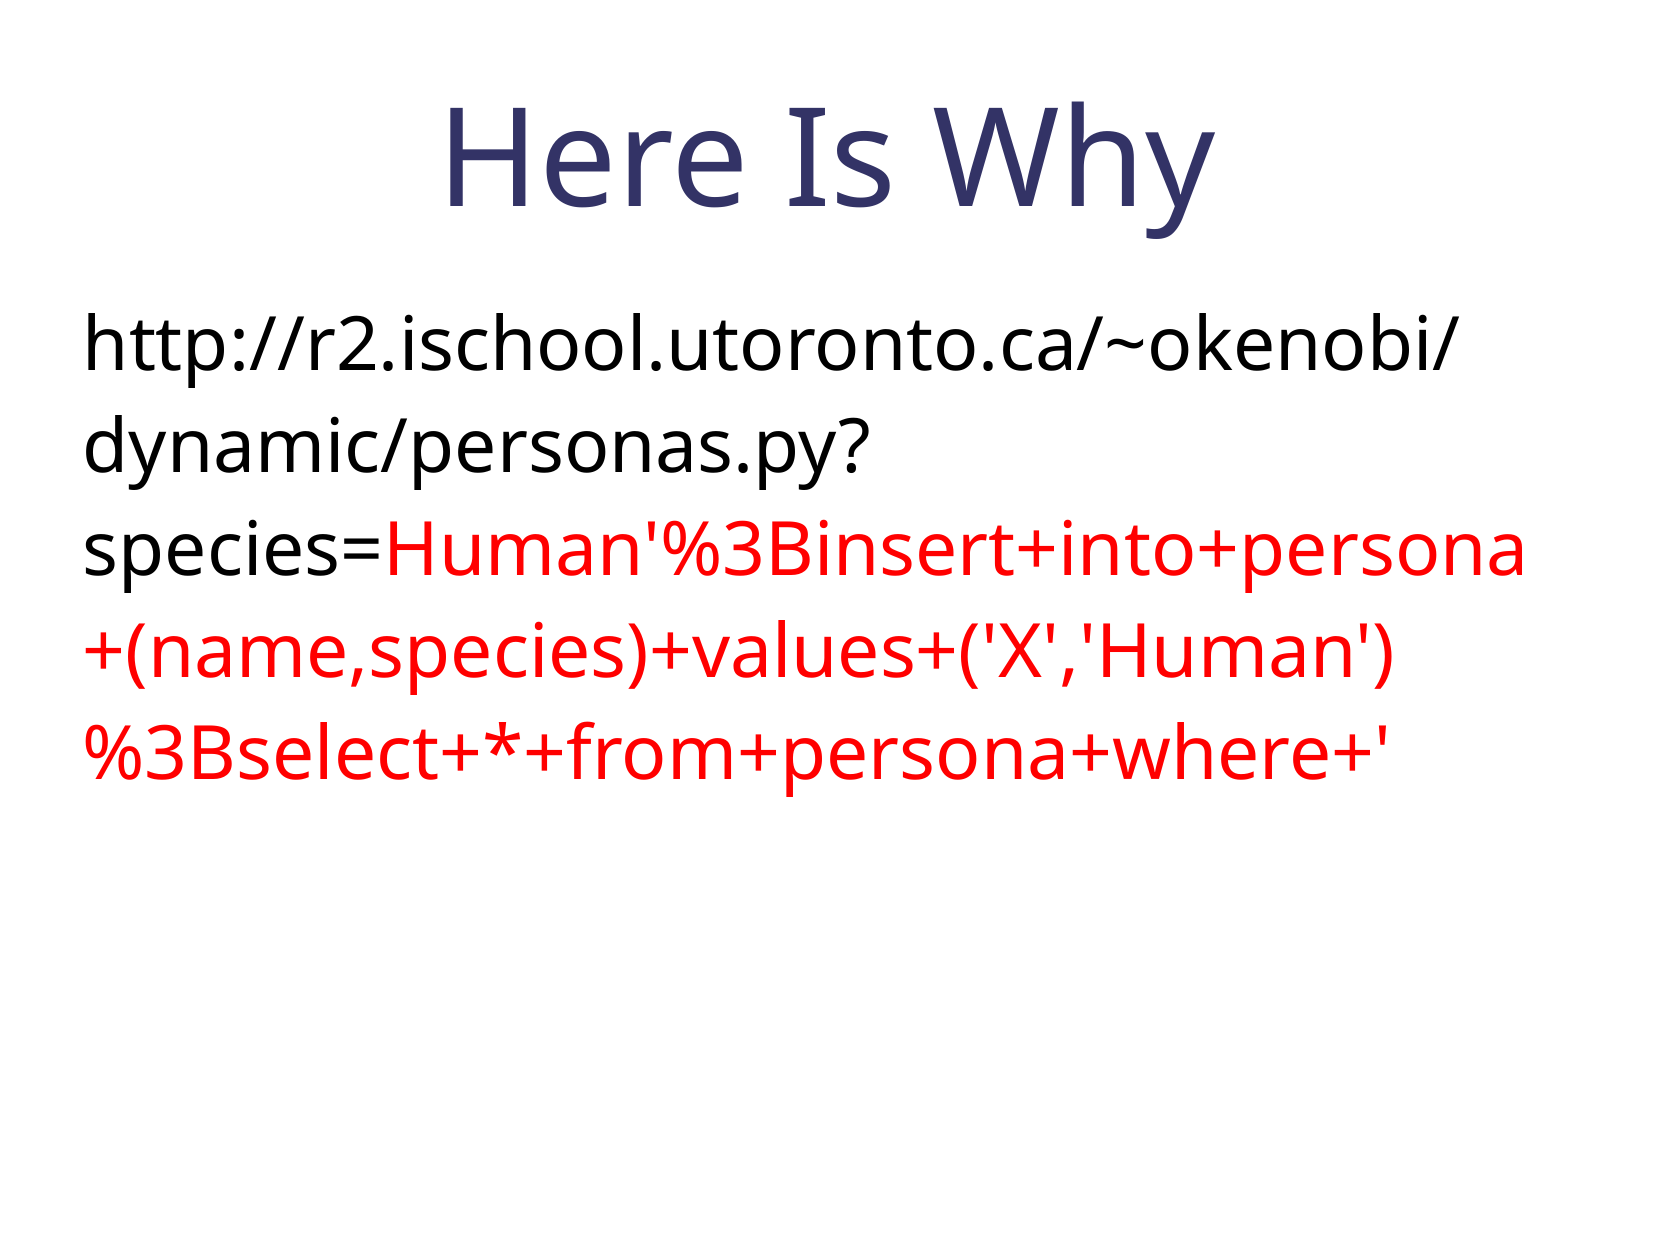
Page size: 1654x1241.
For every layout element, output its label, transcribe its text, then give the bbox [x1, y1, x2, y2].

title Here Is Why [82, 49, 1571, 257]
subtitle http://r2.ischool.utoronto.ca/~okenobi/dynamic/personas.py?species=Human'%3Binsert+into+persona+(name,species)+values+('X','Human')%3Bselect+*+from+persona+where+' [82, 290, 1571, 1094]
